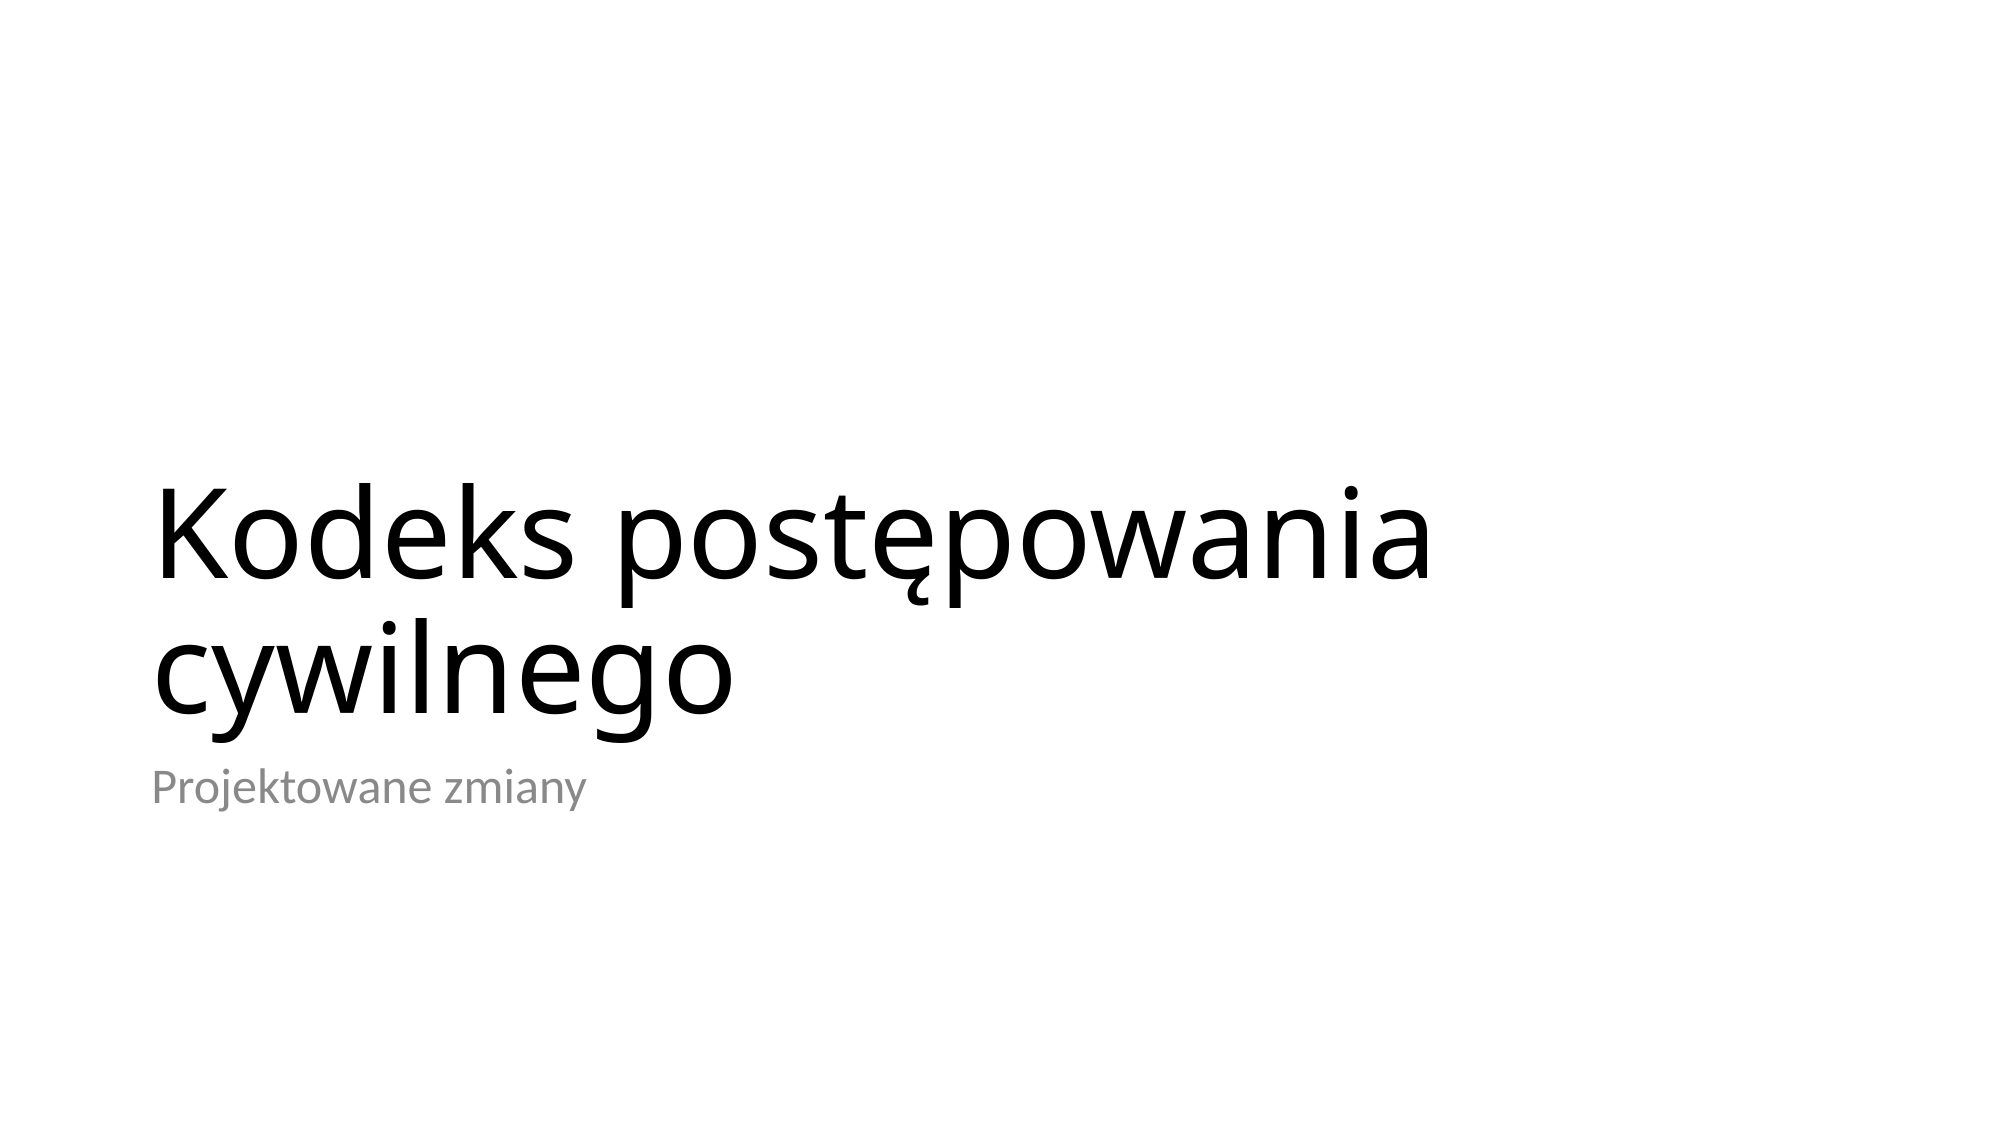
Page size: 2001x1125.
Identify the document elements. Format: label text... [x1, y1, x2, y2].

list Projektowane zmiany [136, 752, 1862, 999]
title Kodeks postępowania cywilnego [136, 280, 1862, 749]
